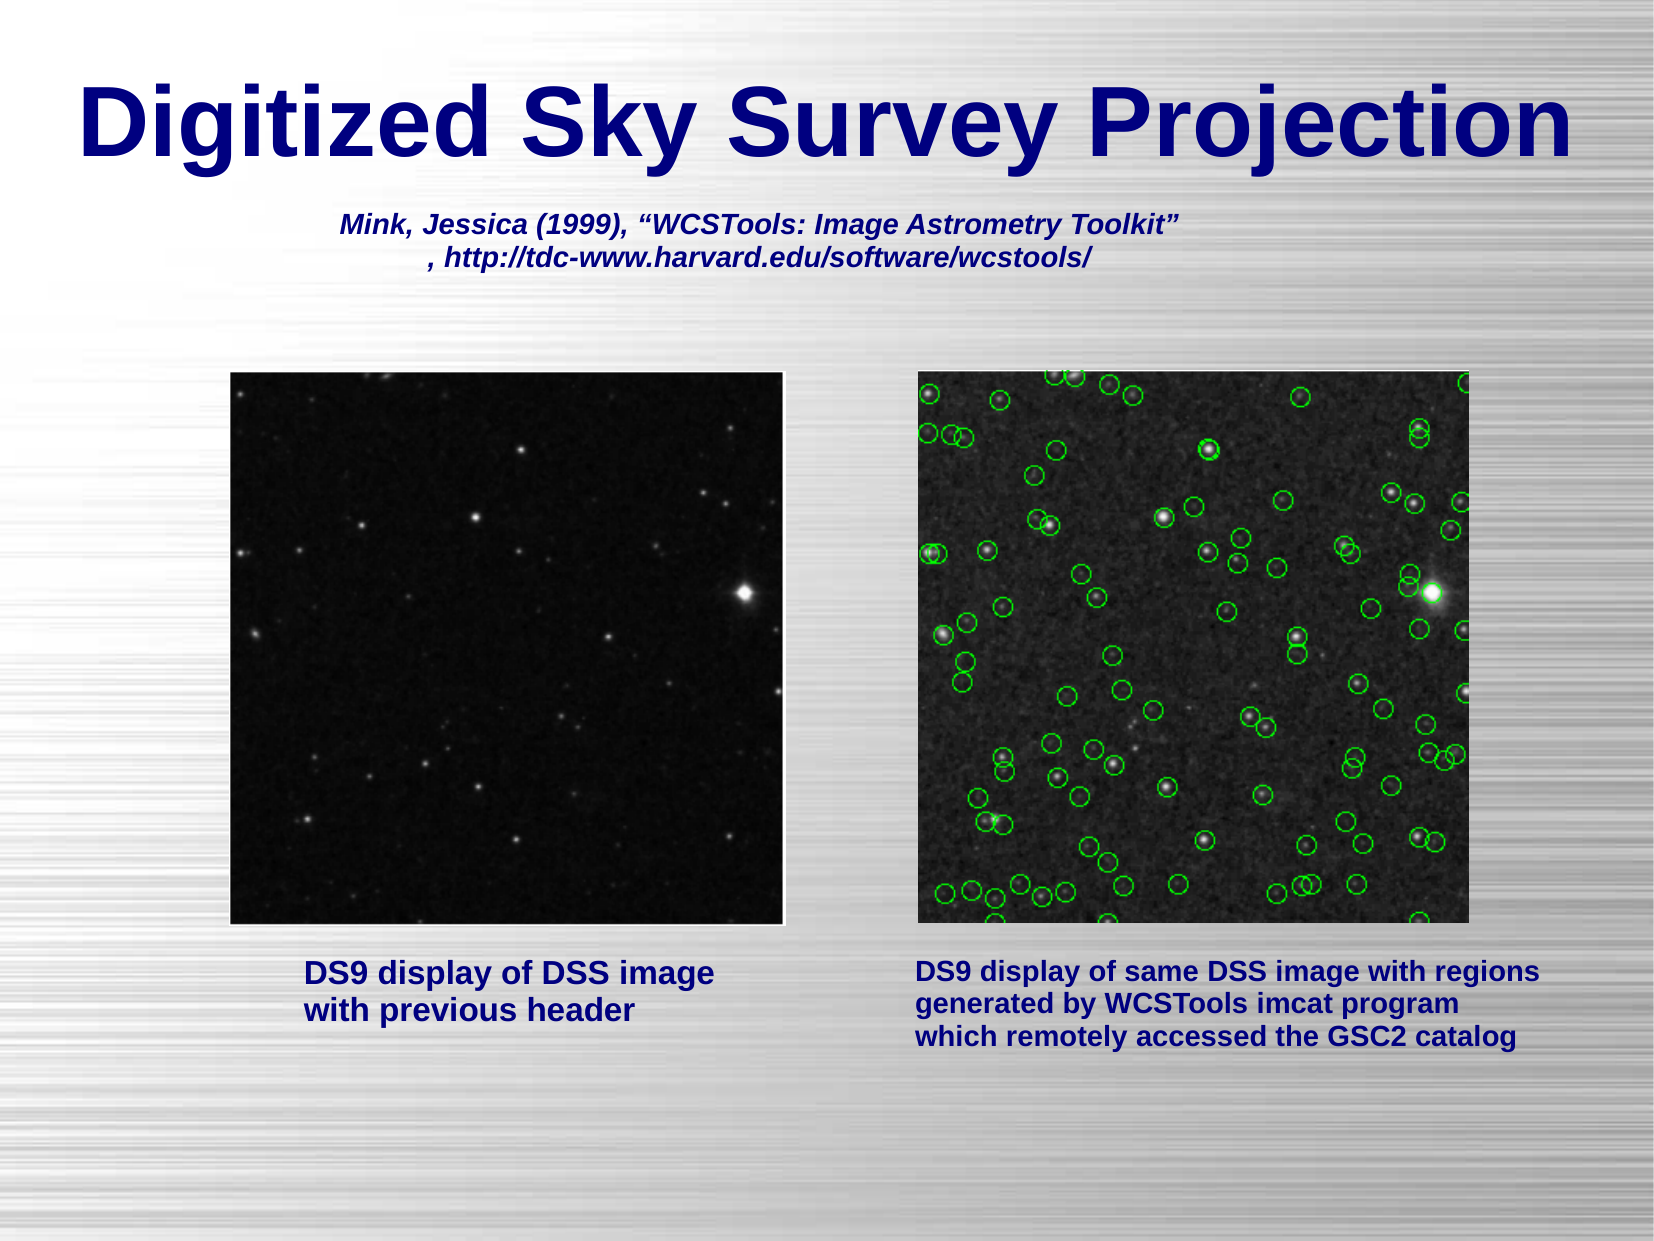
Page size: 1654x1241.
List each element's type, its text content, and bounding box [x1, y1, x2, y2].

picture [0, 0, 1654, 1241]
text_box DS9 display of DSS image with previous header [289, 947, 730, 1039]
text_box Mink, Jessica (1999), “WCSTools: Image Astrometry Toolkit” , http://tdc-www.harvard.edu/software/wcstools/ [324, 201, 1329, 283]
text_box Digitized Sky Survey Projection [29, 58, 1625, 186]
text_box DS9 display of same DSS image with regions generated by WCSTools imcat program which remotely accessed the GSC2 catalog [900, 947, 1558, 1063]
